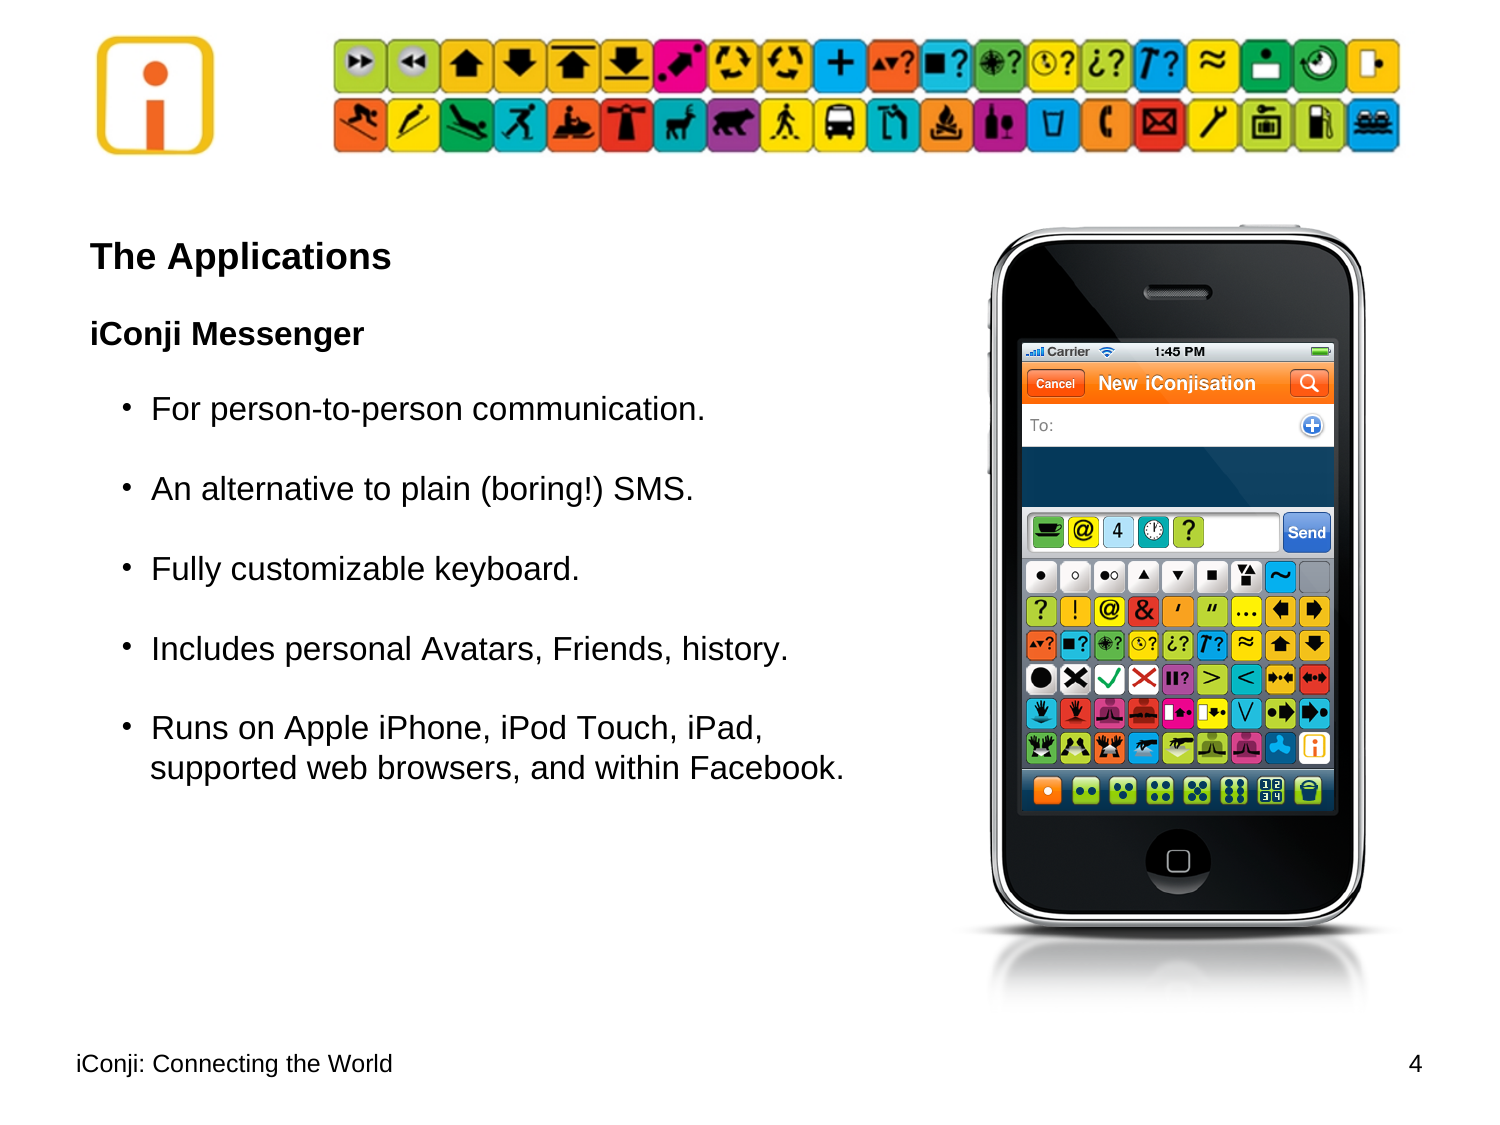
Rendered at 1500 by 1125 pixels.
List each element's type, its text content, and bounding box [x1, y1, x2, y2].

text_box The Applications iConji Messenger For person-to-person communication. An alternative to plain (boring!) SMS. Fully customizable keyboard. Includes personal Avatars, Friends, history. Runs on Apple iPhone, iPod Touch, iPad, supported web browsers, and within Facebook. [75, 224, 1426, 1064]
picture [75, 31, 1415, 158]
picture [951, 224, 1403, 1018]
